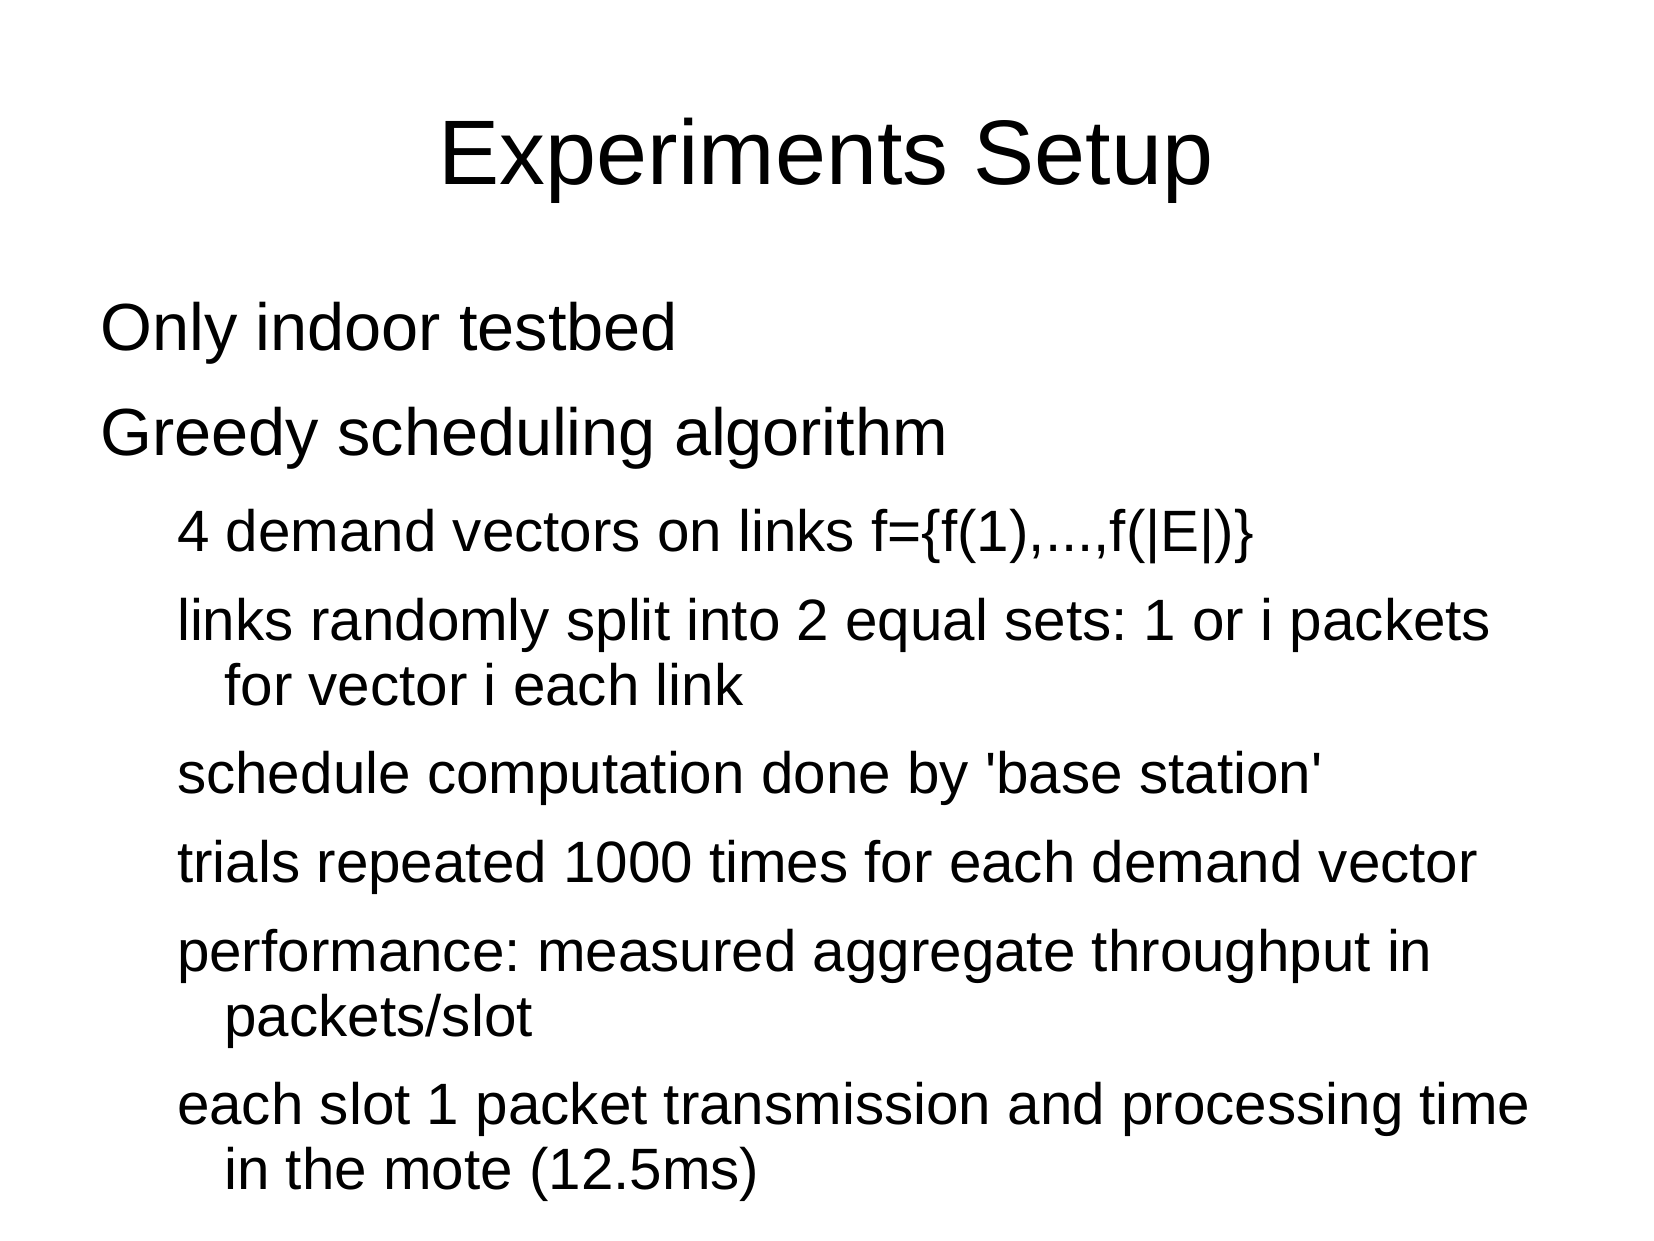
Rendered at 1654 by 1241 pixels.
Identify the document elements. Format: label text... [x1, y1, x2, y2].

list Only indoor testbed Greedy scheduling algorithm 4 demand vectors on links f={f(1),...,f(|E|)} links randomly split into 2 equal sets: 1 or i packets for vector i each link schedule computation done by 'base station' trials repeated 1000 times for each demand vector performance: measured aggregate throughput in packets/slot each slot 1 packet transmission and processing time in the mote (12.5ms) [82, 290, 1571, 1201]
title Experiments Setup [82, 49, 1571, 257]
